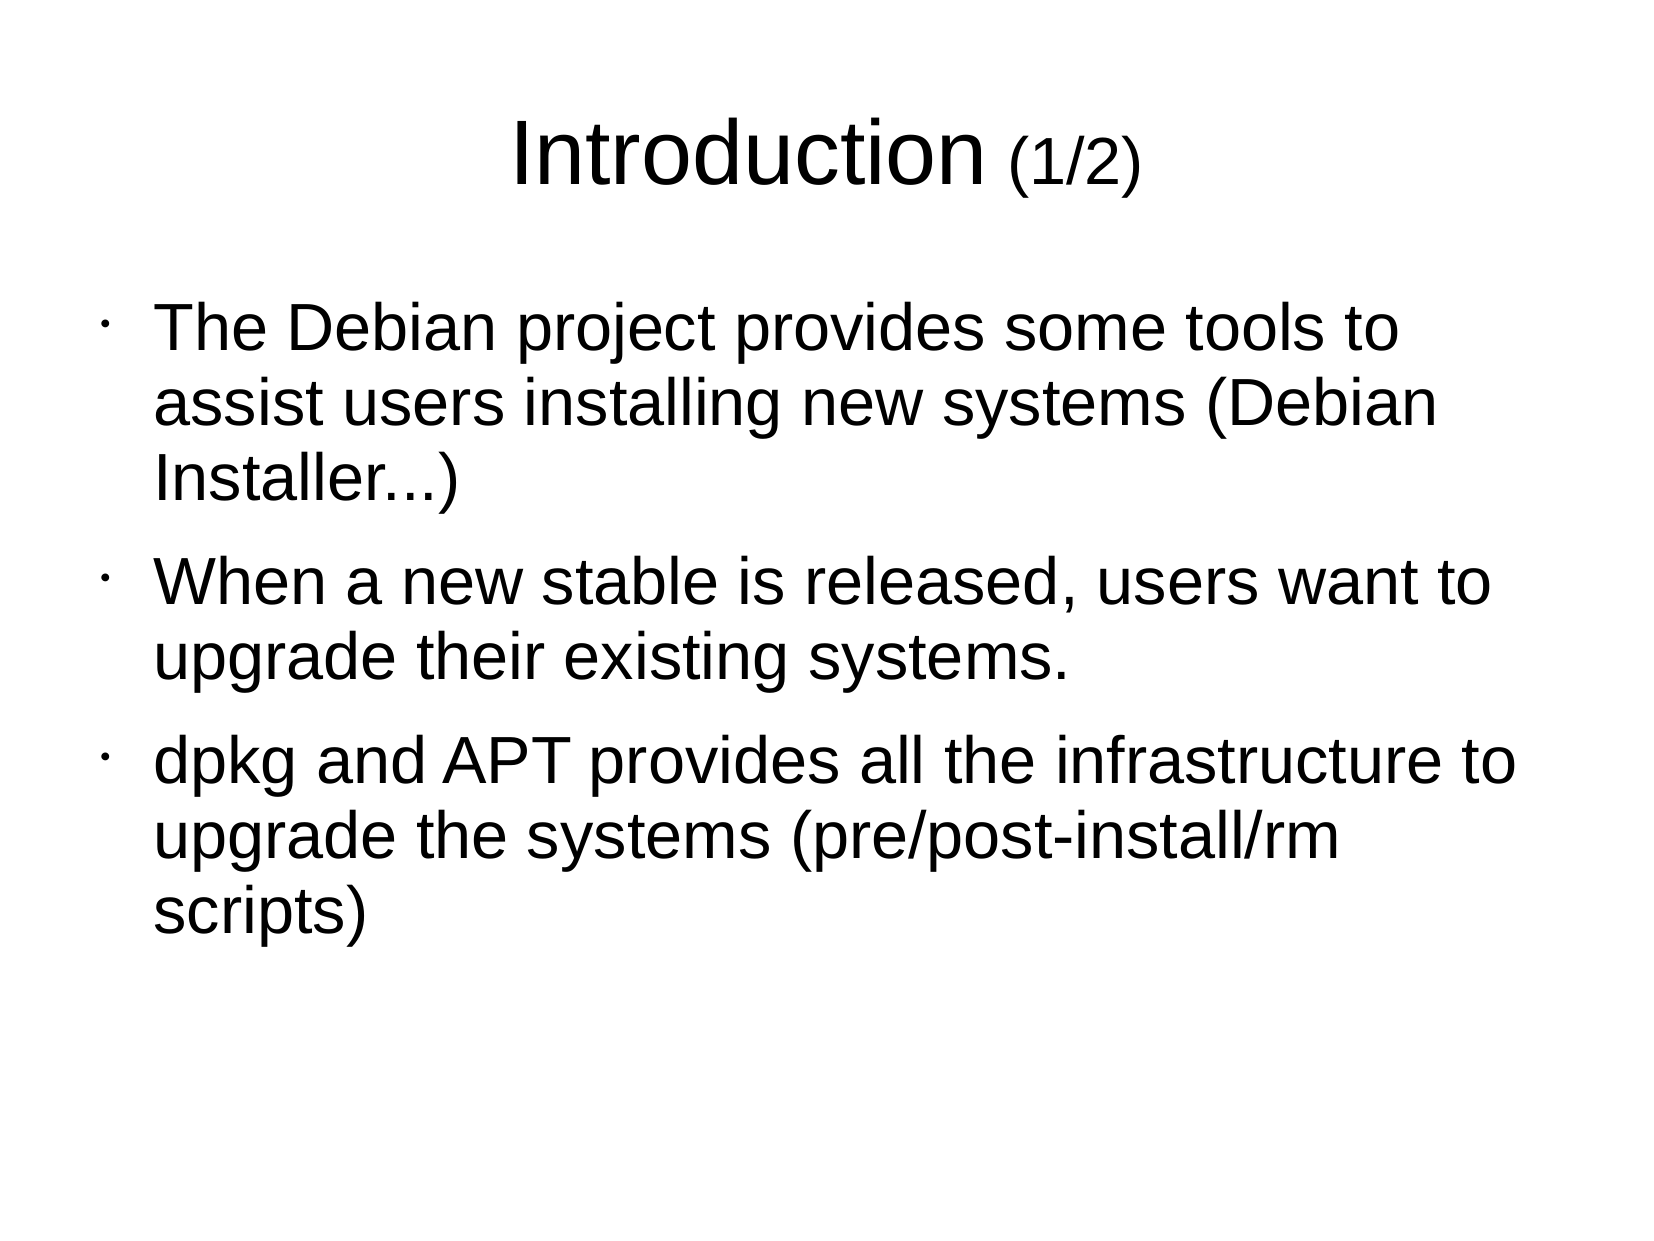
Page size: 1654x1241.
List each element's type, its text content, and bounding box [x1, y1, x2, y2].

title Introduction (1/2) [82, 49, 1571, 257]
list The Debian project provides some tools to assist users installing new systems (Debian Installer...) When a new stable is released, users want to upgrade their existing systems. dpkg and APT provides all the infrastructure to upgrade the systems (pre/post-install/rm scripts) [82, 290, 1571, 1109]
